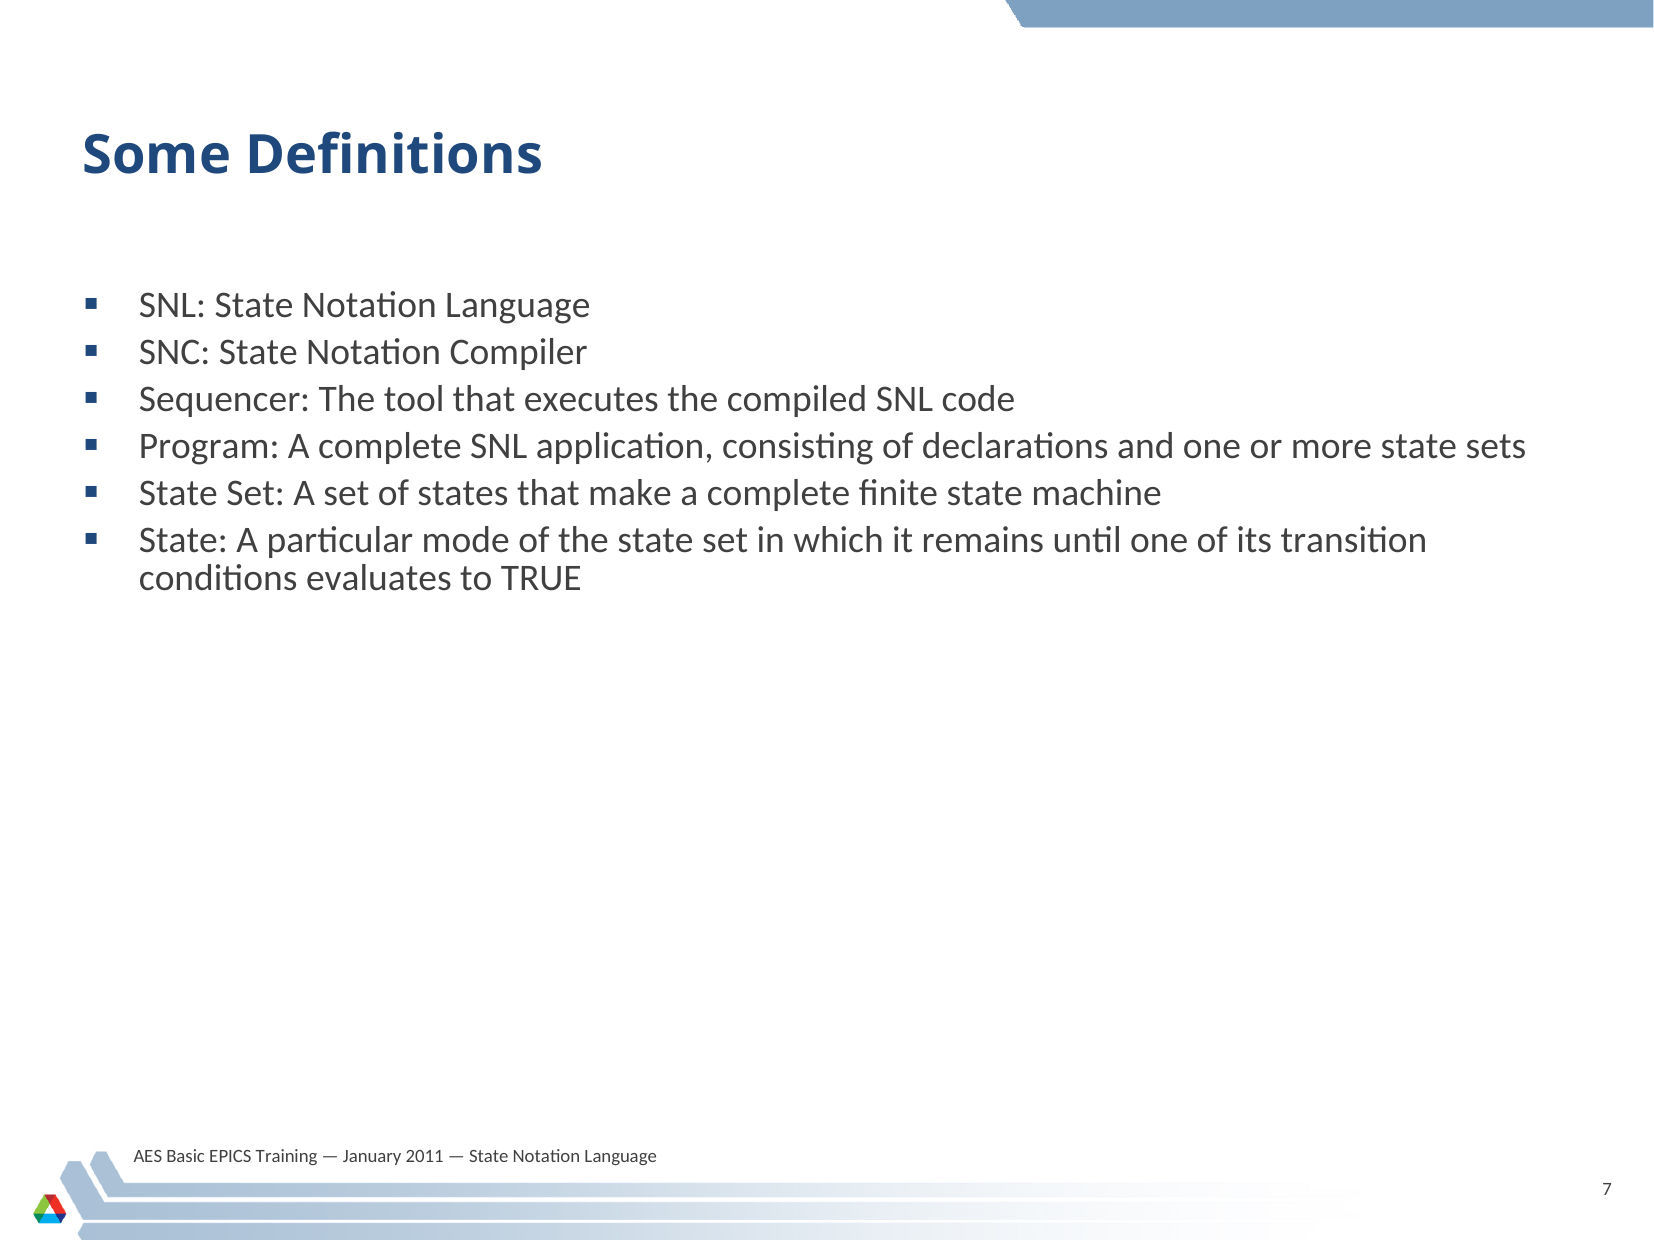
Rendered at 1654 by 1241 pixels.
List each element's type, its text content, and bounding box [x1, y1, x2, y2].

title Some Definitions [82, 49, 1571, 257]
picture [0, 0, 1654, 29]
picture [0, 1143, 1654, 1240]
list SNL: State Notation Language SNC: State Notation Compiler Sequencer: The tool that executes the compiled SNL code Program: A complete SNL application, consisting of declarations and one or more state sets State Set: A set of states that make a complete finite state machine State: A particular mode of the state set in which it remains until one of its transition conditions evaluates to TRUE [82, 289, 1571, 1108]
